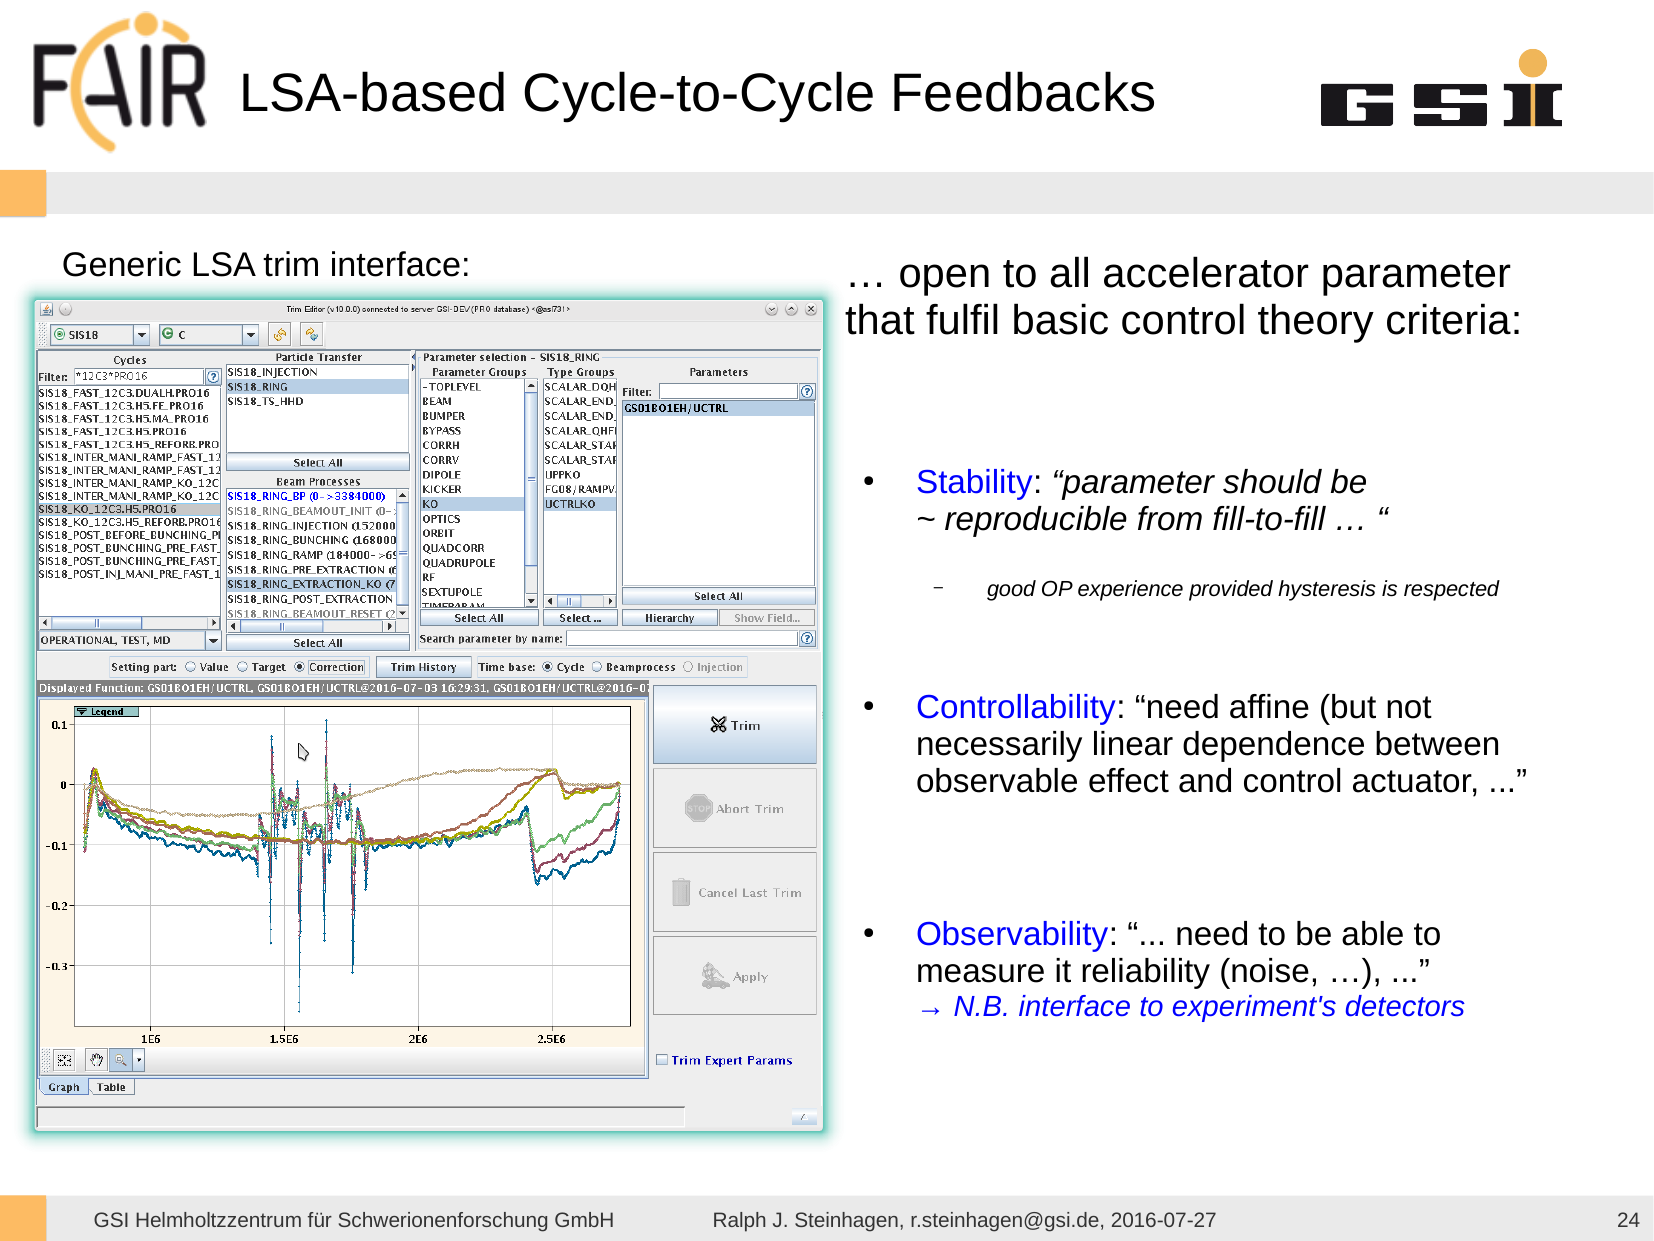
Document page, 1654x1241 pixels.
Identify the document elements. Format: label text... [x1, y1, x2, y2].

picture [0, 265, 857, 1165]
picture [33, 10, 207, 155]
title LSA-based Cycle-to-Cycle Feedbacks [239, 23, 1301, 162]
picture [1319, 46, 1564, 129]
text_box Generic LSA trim interface: [47, 238, 531, 265]
list … open to all accelerator parameter that fulfil basic control theory criteria: Stability: “parameter should be ~ reproducible from fill-to-fill … “ good OP experience provided hysteresis is respected Controllability: “need affine (but not necessarily linear dependence between observable effect and control actuator, ...” Observability: “... need to be able to measure it reliability (noise, …), ...” → N.B. interface to experiment's detectors [845, 249, 1572, 1158]
